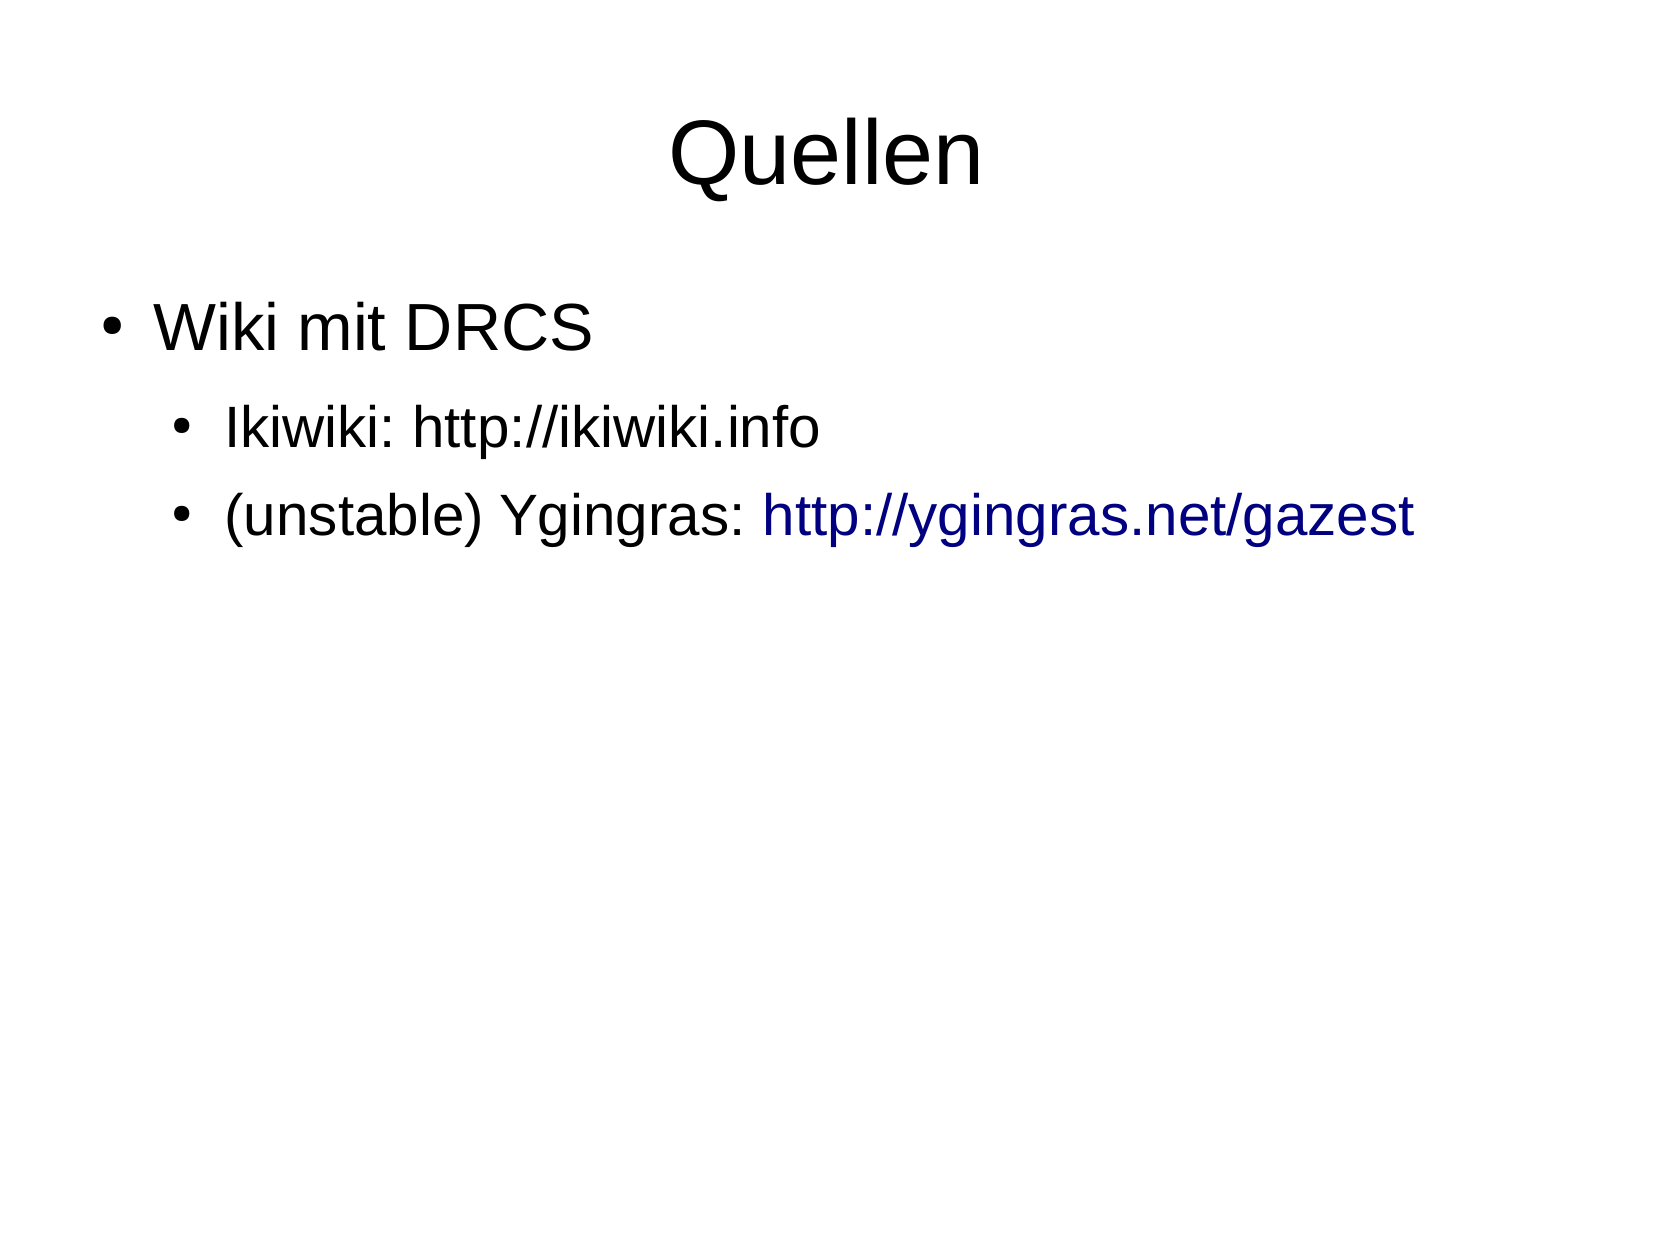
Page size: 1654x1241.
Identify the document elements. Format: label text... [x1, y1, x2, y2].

title Quellen [82, 56, 1571, 250]
list Wiki mit DRCS Ikiwiki: http://ikiwiki.info (unstable) Ygingras: http://ygingras.net/gazest [82, 290, 1571, 1094]
